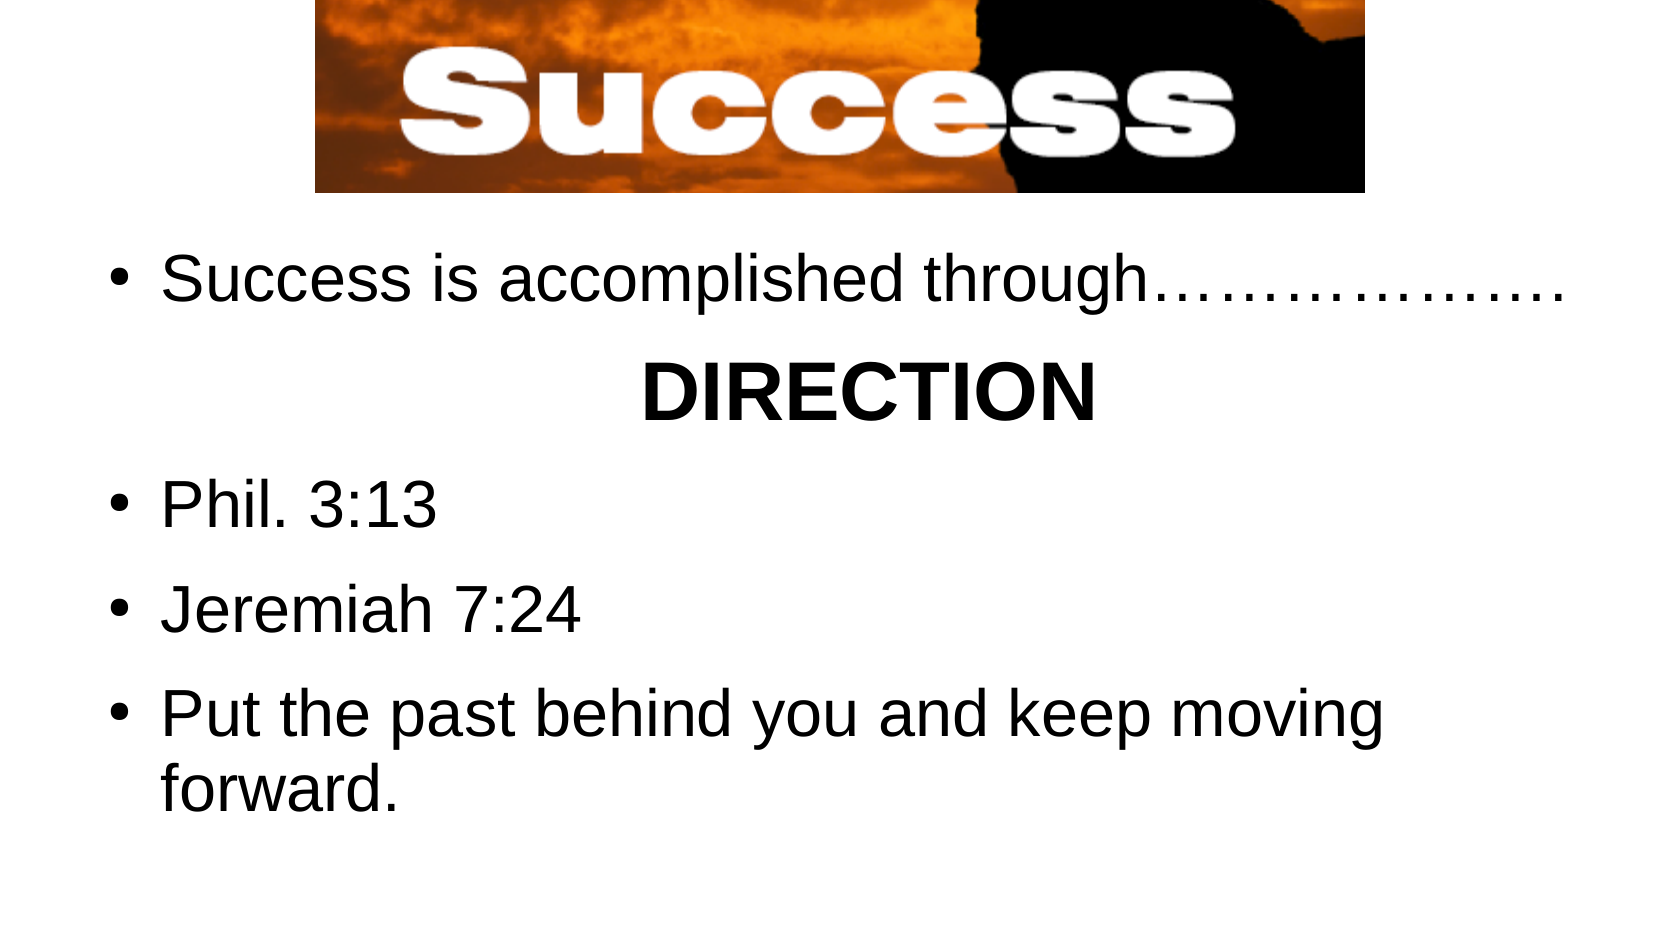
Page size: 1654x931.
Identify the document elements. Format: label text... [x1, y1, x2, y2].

picture [315, 0, 1366, 193]
list Success is accomplished through………………. DIRECTION Phil. 3:13 Jeremiah 7:24 Put the past behind you and keep moving forward. [90, 240, 1579, 901]
